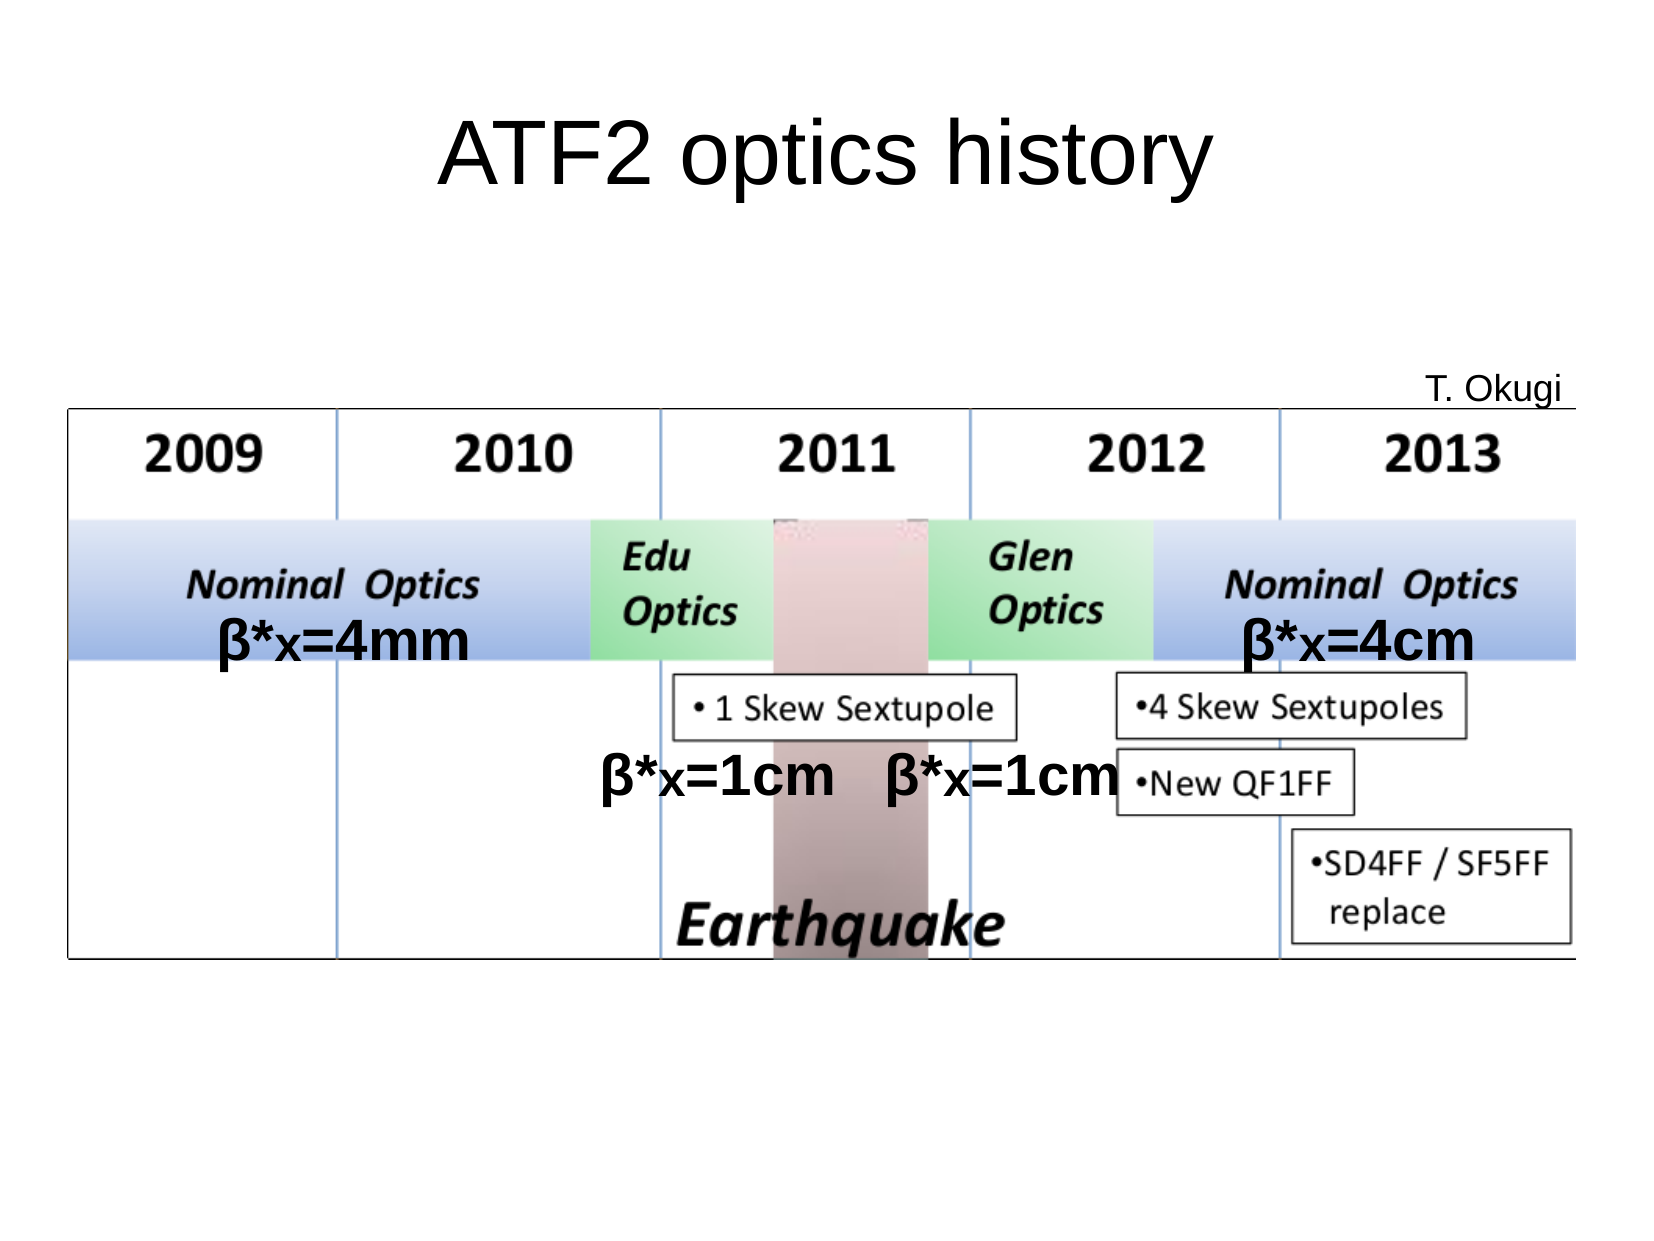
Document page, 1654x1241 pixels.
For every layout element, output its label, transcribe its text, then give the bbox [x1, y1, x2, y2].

text_box β*x=4mm [201, 600, 487, 687]
text_box β*x=4cm [1225, 600, 1492, 687]
text_box β*x=1cm [585, 735, 852, 822]
picture [67, 408, 1576, 961]
text_box β*x=1cm [870, 735, 1137, 822]
title ATF2 optics history [82, 49, 1571, 257]
text_box T. Okugi [1410, 360, 1578, 417]
